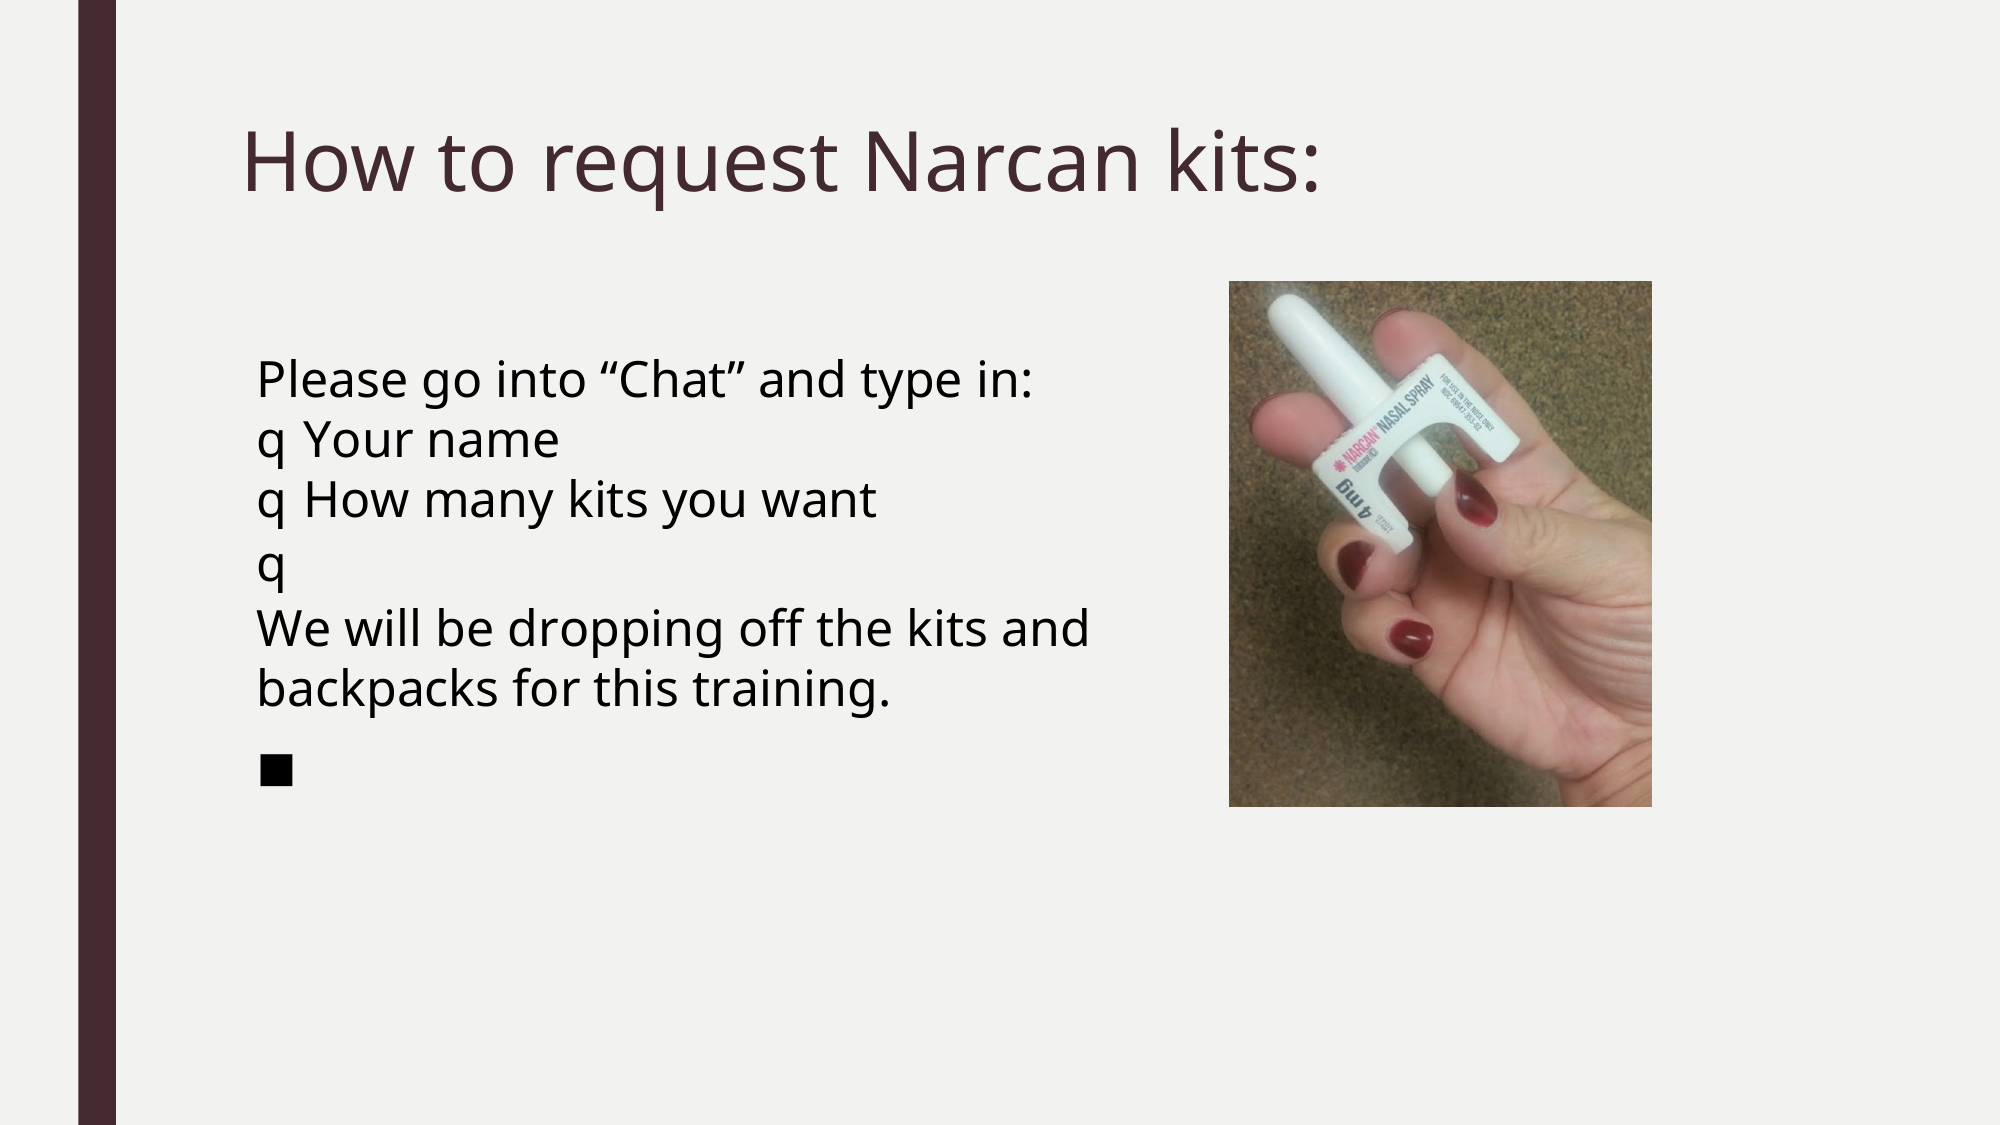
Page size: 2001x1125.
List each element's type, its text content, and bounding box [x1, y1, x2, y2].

picture [1229, 281, 1652, 807]
title How to request Narcan kits: [225, 112, 1344, 238]
list Please go into “Chat” and type in: Your name How many kits you want We will be dropping off the kits and backpacks for this training. [241, 220, 1194, 863]
